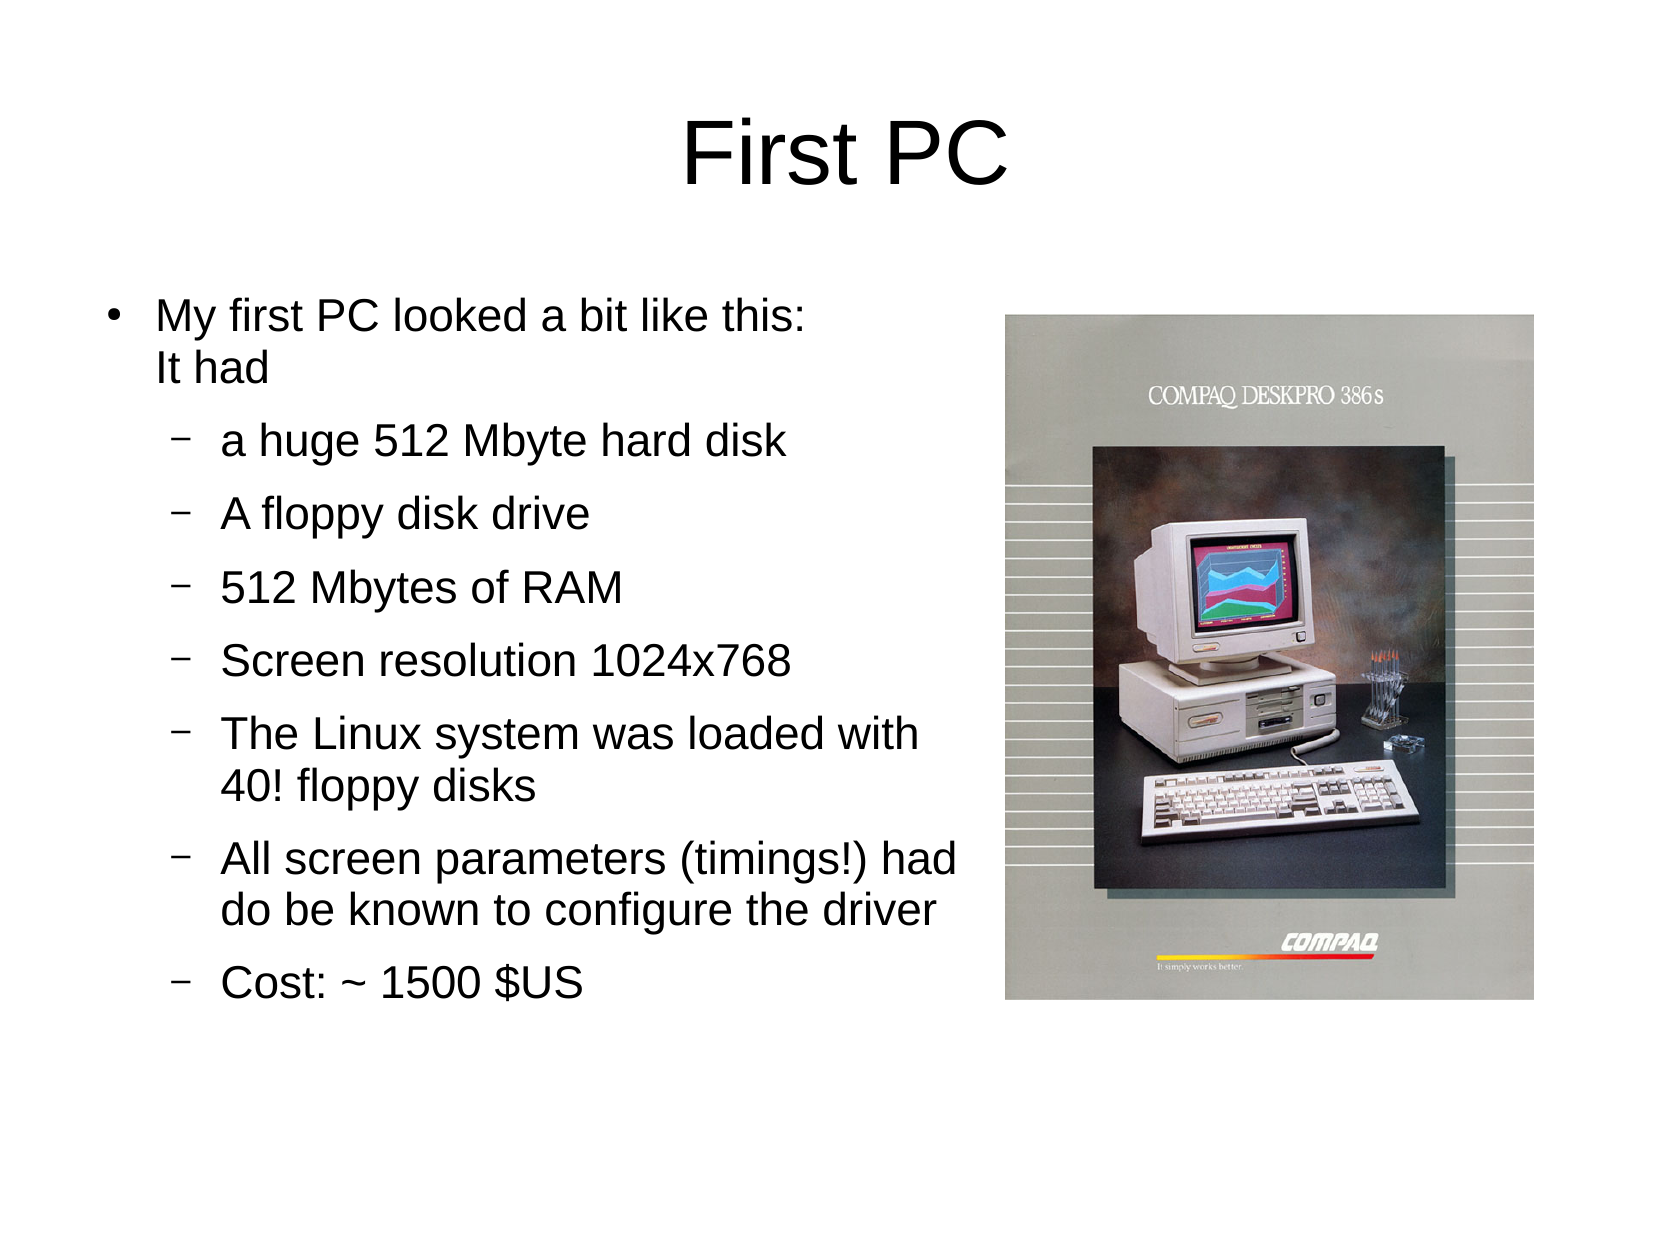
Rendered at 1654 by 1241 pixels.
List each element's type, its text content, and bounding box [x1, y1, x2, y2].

list My first PC looked a bit like this: It had a huge 512 Mbyte hard disk A floppy disk drive 512 Mbytes of RAM Screen resolution 1024x768 The Linux system was loaded with 40! floppy disks All screen parameters (timings!) had do be known to configure the driver Cost: ~ 1500 $US [90, 290, 976, 1010]
title First PC [101, 49, 1591, 257]
picture [1005, 314, 1534, 1001]
